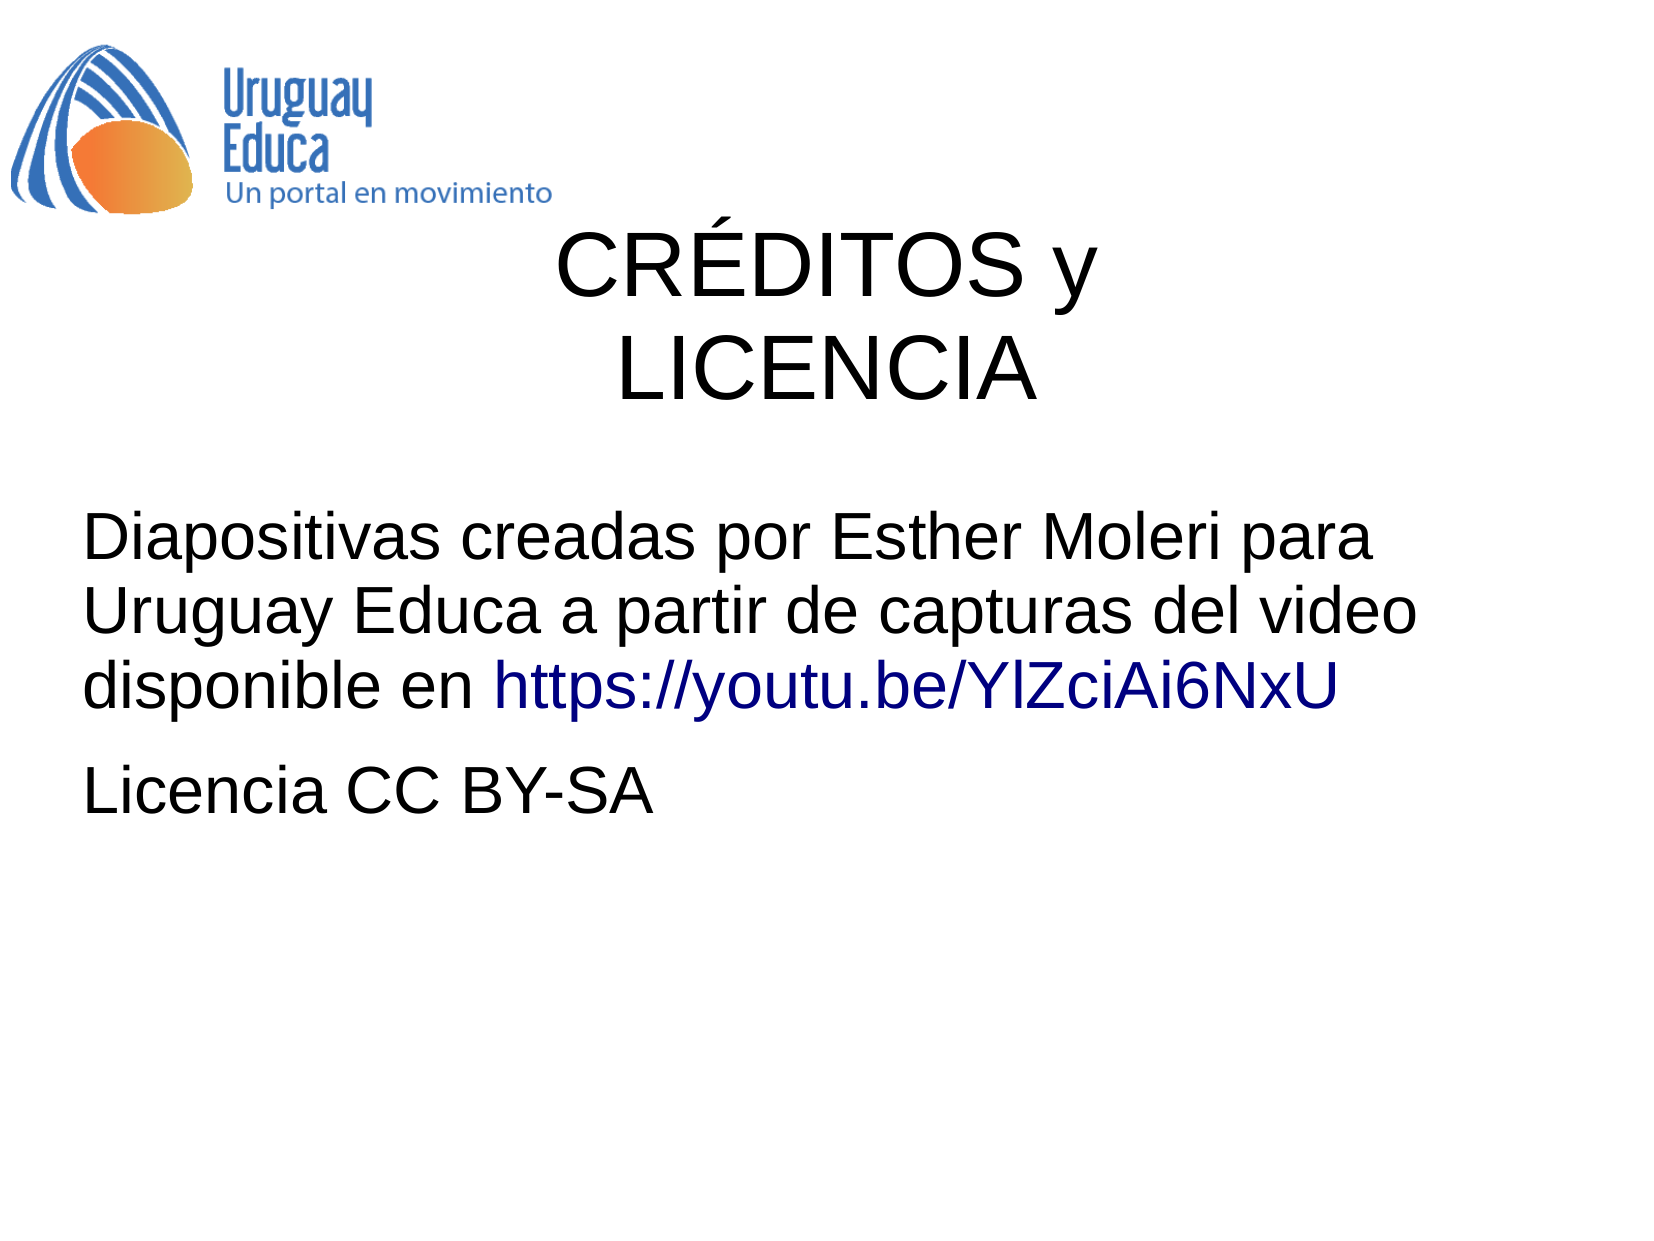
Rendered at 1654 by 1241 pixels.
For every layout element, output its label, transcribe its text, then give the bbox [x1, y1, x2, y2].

picture [11, 23, 556, 237]
list Diapositivas creadas por Esther Moleri para Uruguay Educa a partir de capturas del video disponible en https://youtu.be/YlZciAi6NxU Licencia CC BY-SA [82, 290, 1571, 1010]
title CRÉDITOS y LICENCIA [82, 212, 1571, 290]
